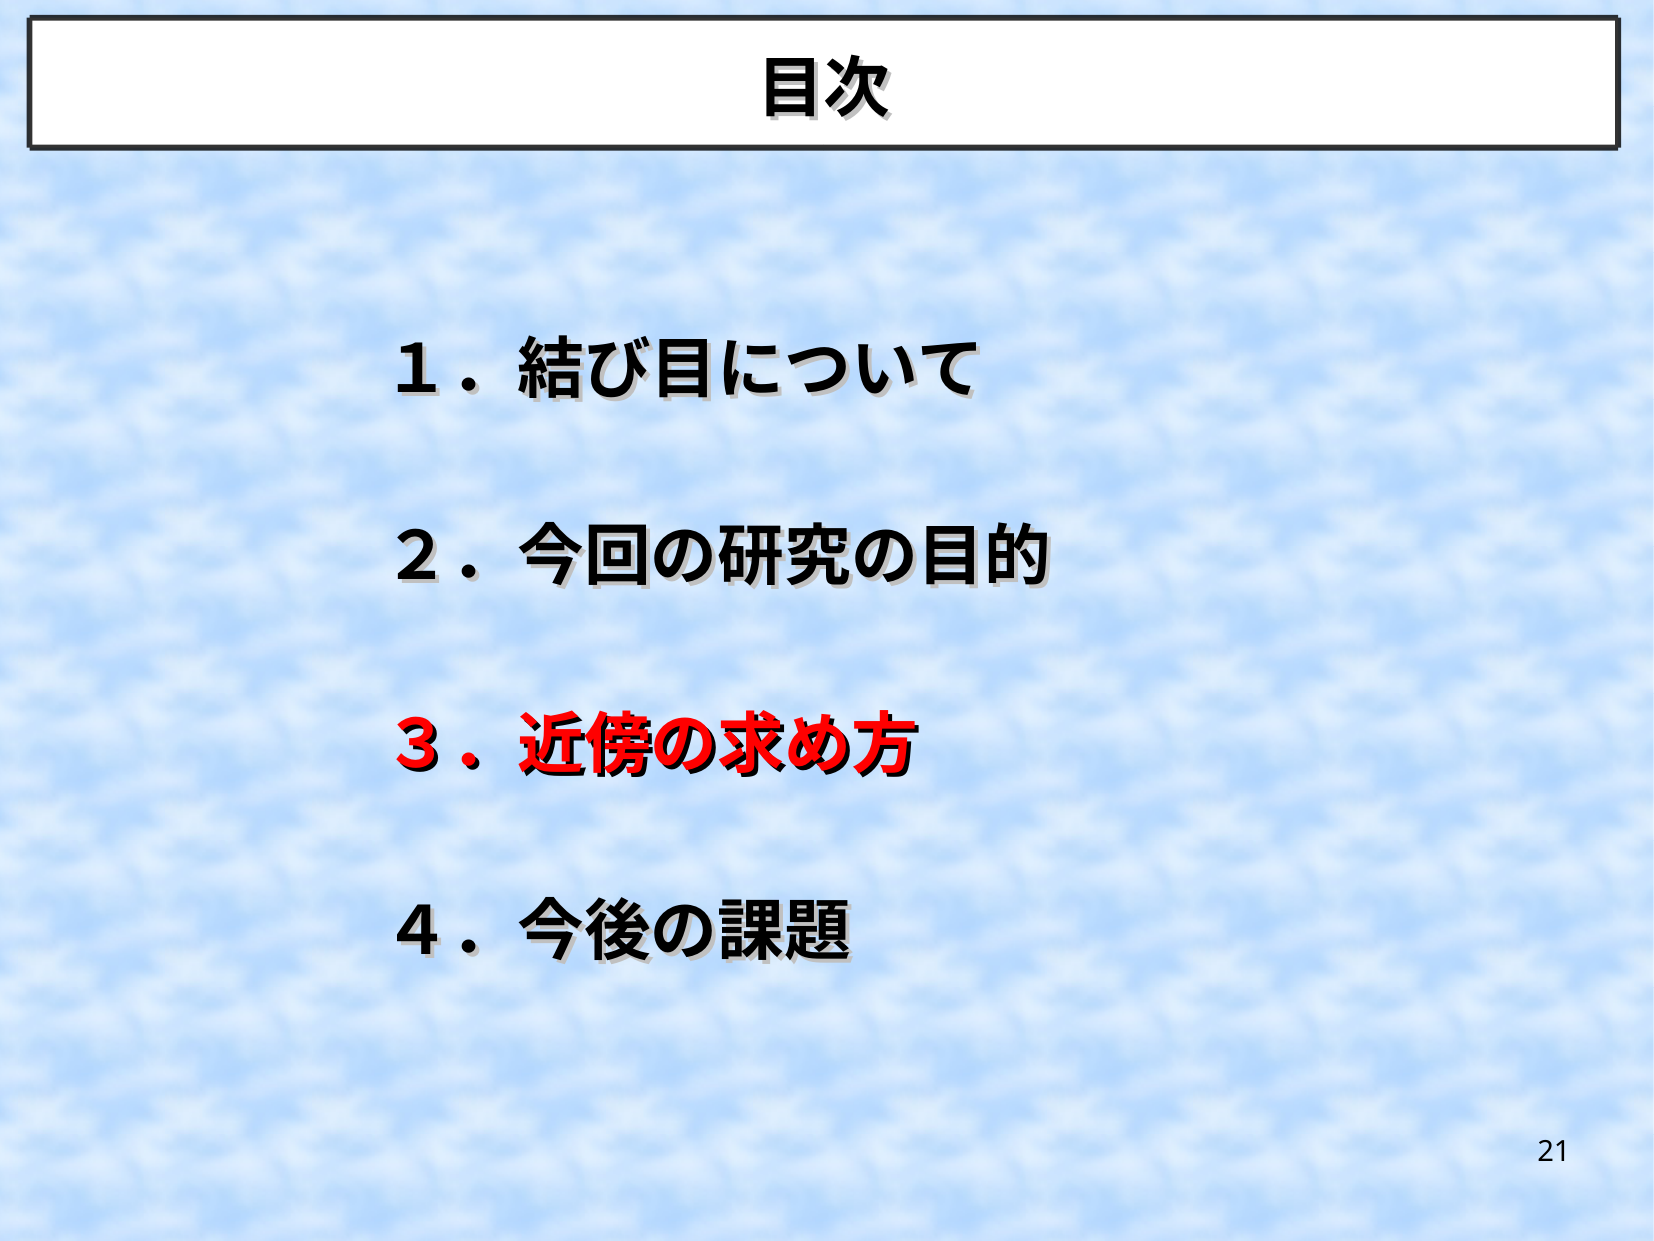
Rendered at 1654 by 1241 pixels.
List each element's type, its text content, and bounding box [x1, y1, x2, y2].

picture [0, 0, 1654, 1241]
text_box 目次 [29, 17, 1619, 148]
text_box １．結び目について ２．今回の研究の目的 ３．近傍の求め方 ４．今後の課題 [369, 307, 1285, 883]
